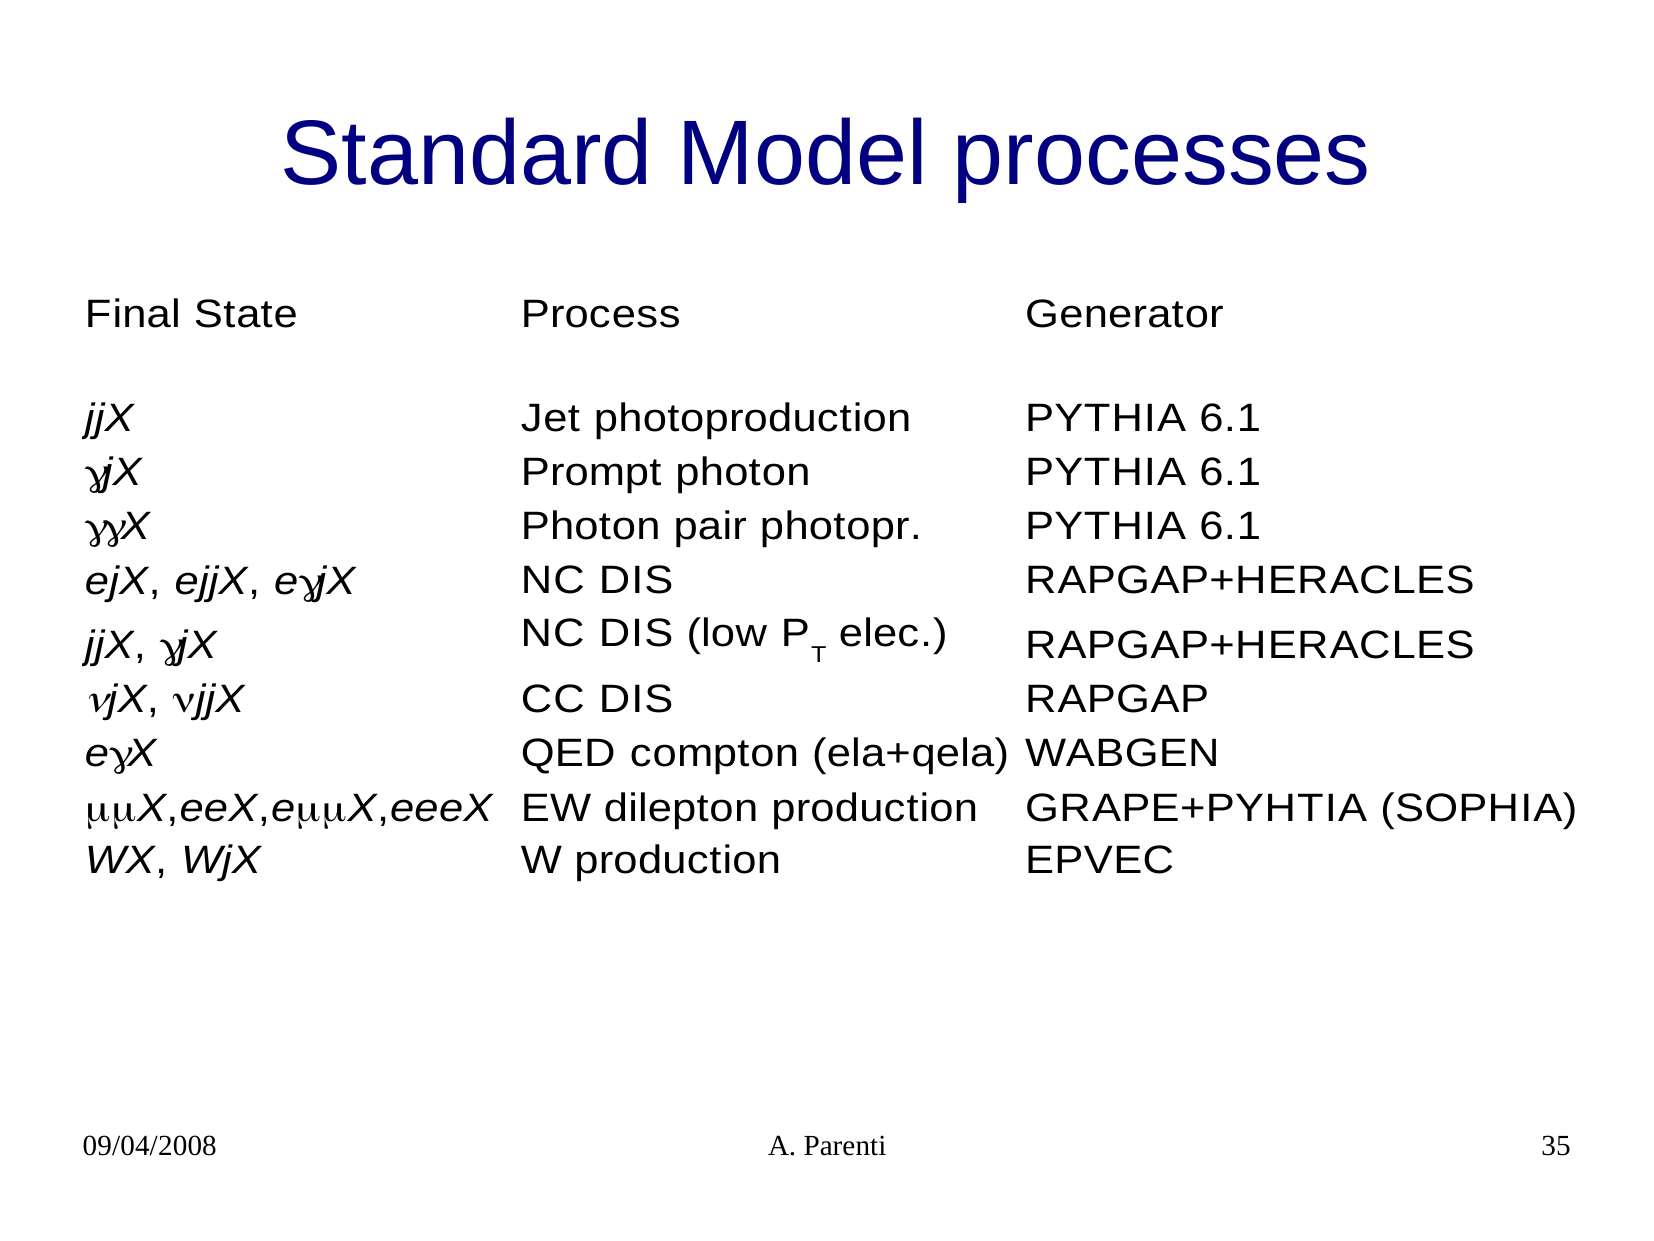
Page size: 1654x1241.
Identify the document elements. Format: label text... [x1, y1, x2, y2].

chart [82, 289, 1592, 1098]
title Standard Model processes [82, 49, 1571, 257]
